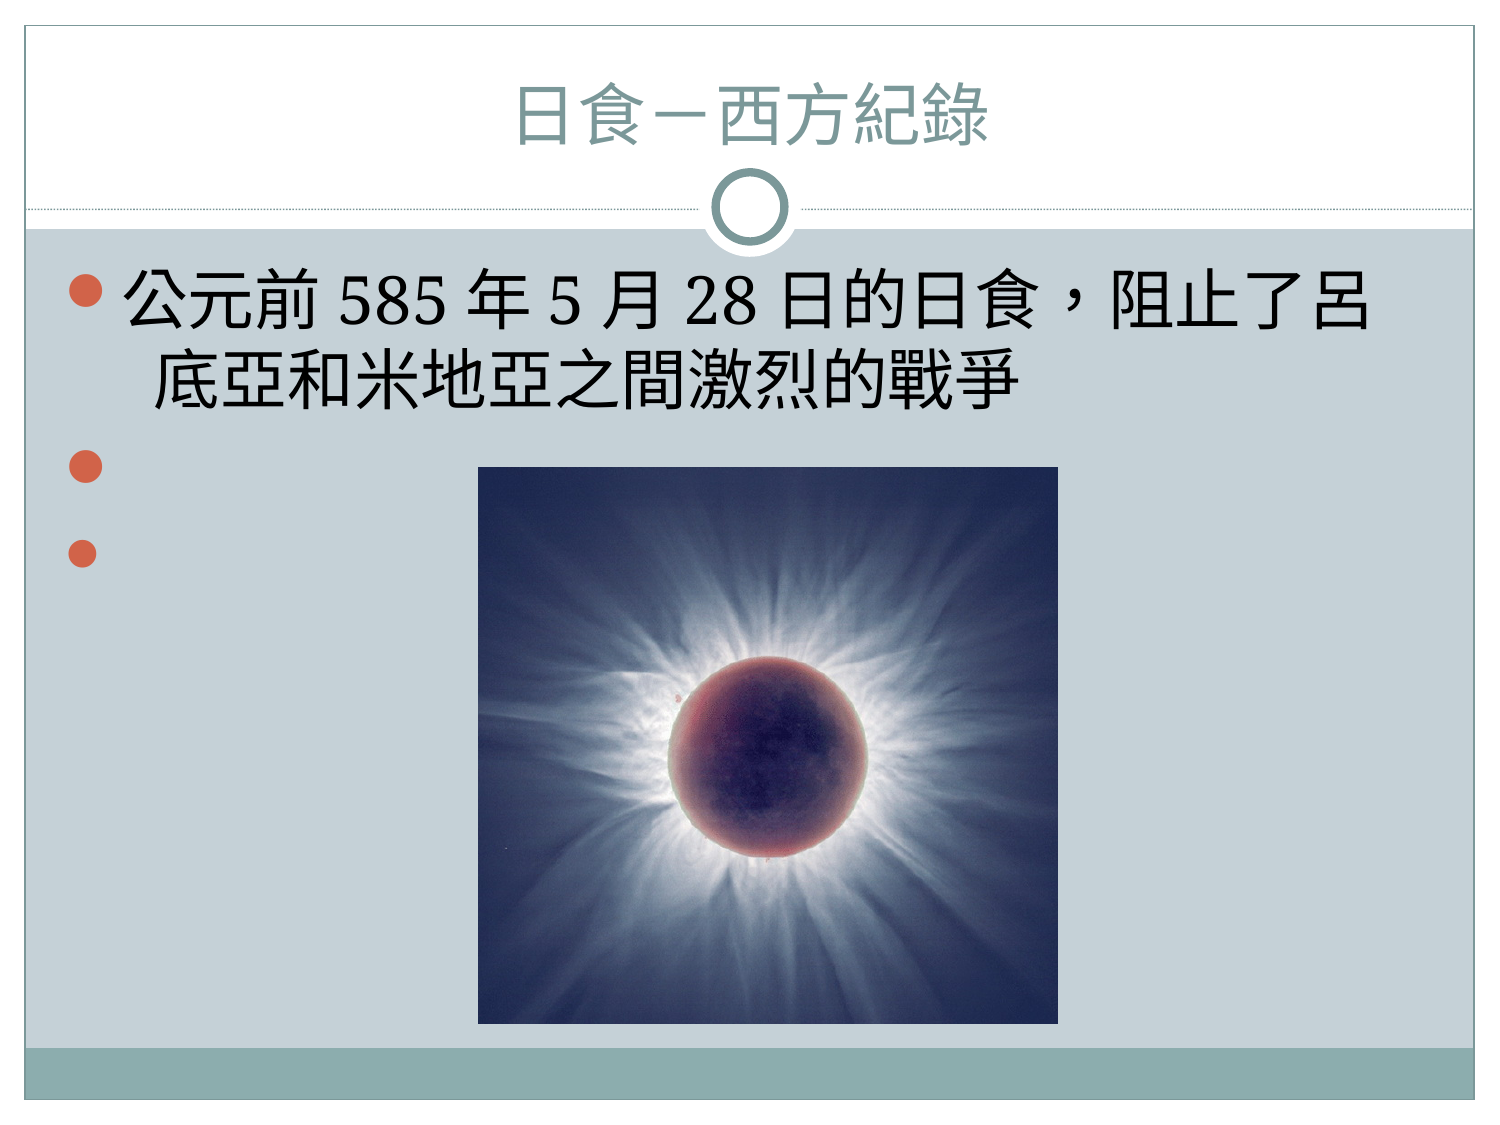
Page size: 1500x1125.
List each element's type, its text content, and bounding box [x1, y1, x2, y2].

picture [478, 467, 1058, 1024]
title 日食－西方紀錄 [49, 37, 1450, 162]
list 公元前585年5月28日的日食，阻止了呂底亞和米地亞之間激烈的戰爭 [49, 249, 1450, 1005]
